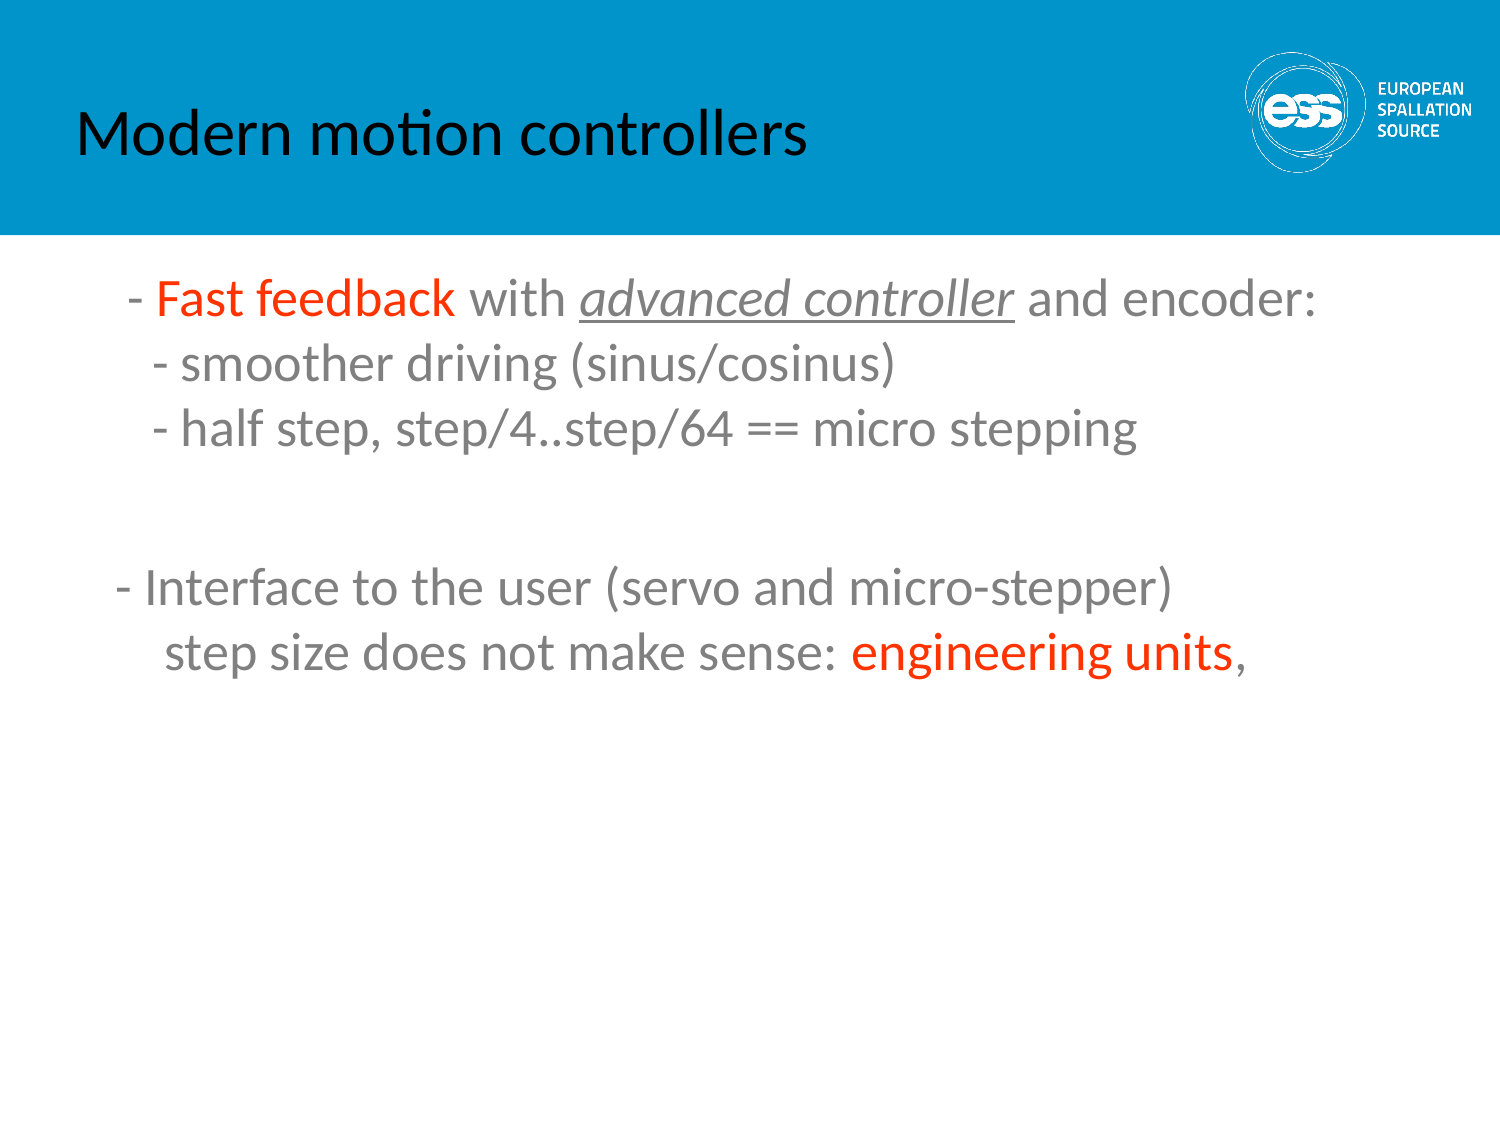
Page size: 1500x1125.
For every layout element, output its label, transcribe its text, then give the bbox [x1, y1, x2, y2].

picture [1436, 104, 1444, 115]
picture [1422, 125, 1428, 134]
picture [1454, 83, 1458, 94]
picture [1432, 125, 1438, 136]
picture [1443, 86, 1450, 93]
list - Fast feedback with advanced controller and encoder: - smoother driving (sinus/cosinus) - half step, step/4..step/64 == micro stepping - Interface to the user (servo and micro-stepper) step size does not make sense: engineering units, [76, 254, 1456, 1087]
picture [1409, 104, 1415, 115]
picture [1418, 104, 1423, 115]
picture [1264, 94, 1342, 127]
title Modern motion controllers [75, 45, 1247, 233]
picture [1379, 83, 1385, 94]
picture [1398, 109, 1406, 115]
picture [1400, 83, 1407, 94]
picture [1423, 83, 1430, 94]
picture [1389, 104, 1393, 115]
